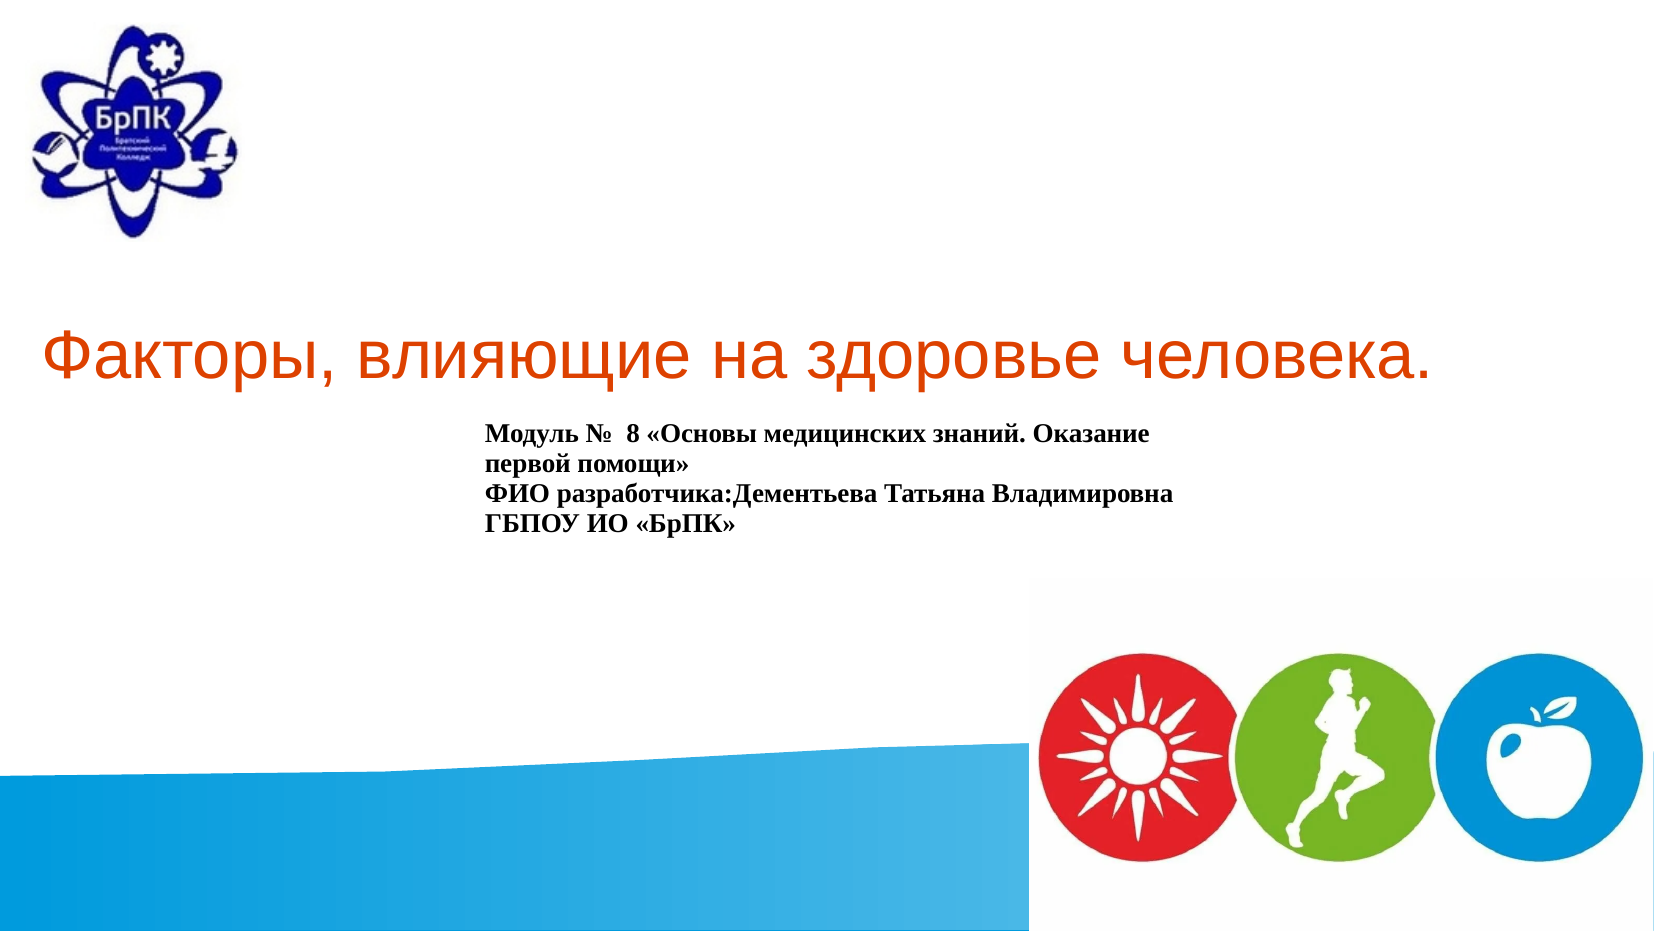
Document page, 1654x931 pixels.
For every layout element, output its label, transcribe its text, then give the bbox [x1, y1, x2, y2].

text_box Модуль № 8 «Основы медицинских знаний. Оказание первой помощи» ФИО разработчика:Дементьева Татьяна Владимировна ГБПОУ ИО «БрПК» [470, 411, 1195, 516]
picture [25, 22, 245, 242]
title Факторы, влияющие на здоровье человека. [0, 265, 1477, 443]
picture [1029, 578, 1654, 931]
